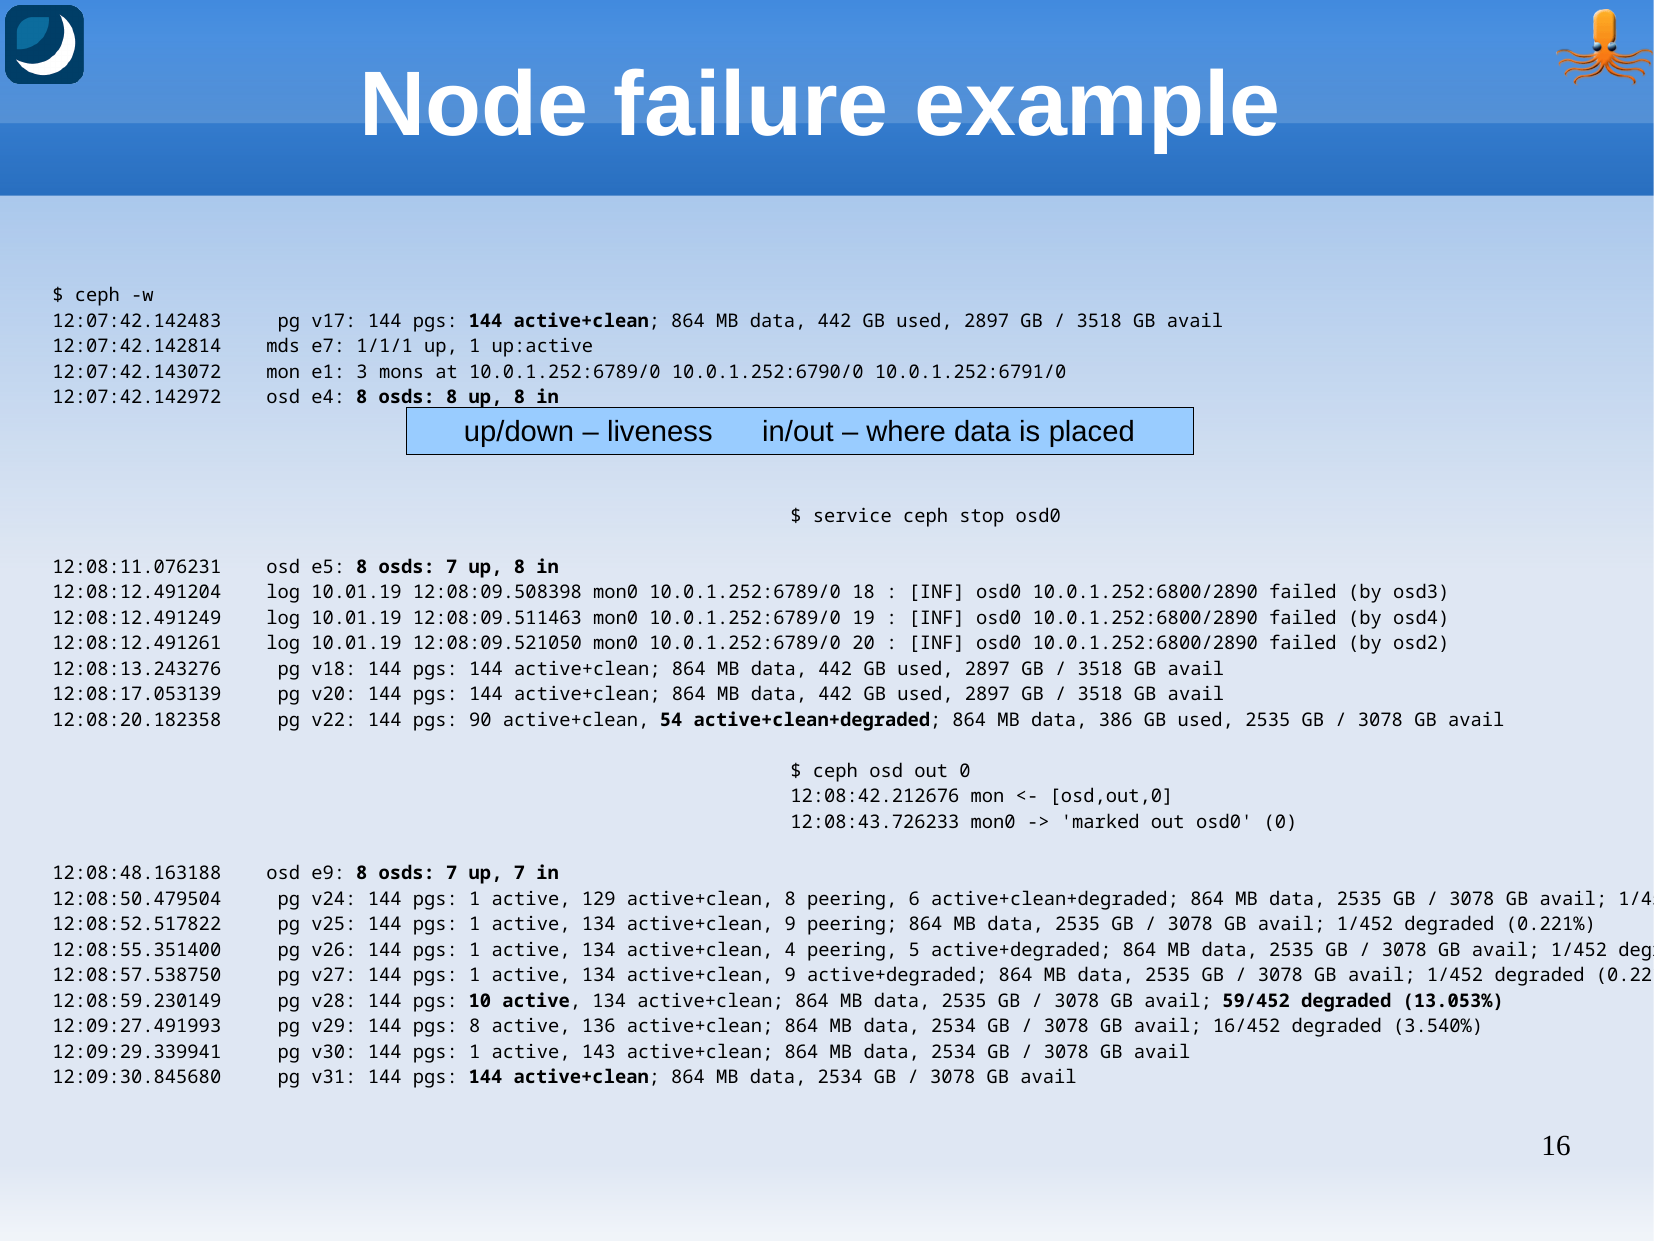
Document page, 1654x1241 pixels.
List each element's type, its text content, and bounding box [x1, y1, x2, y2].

text_box up/down – liveness in/out – where data is placed [406, 407, 1194, 455]
text_box $ ceph -w 12:07:42.142483 pg v17: 144 pgs: 144 active+clean; 864 MB data, 442 GB used, 2897 GB / 3518 GB avail 12:07:42.142814 mds e7: 1/1/1 up, 1 up:active 12:07:42.143072 mon e1: 3 mons at 10.0.1.252:6789/0 10.0.1.252:6790/0 10.0.1.252:6791/0 12:07:42.142972 osd e4: 8 osds: 8 up, 8 in $ service ceph stop osd0 12:08:11.076231 osd e5: 8 osds: 7 up, 8 in 12:08:12.491204 log 10.01.19 12:08:09.508398 mon0 10.0.1.252:6789/0 18 : [INF] osd0 10.0.1.252:6800/2890 failed (by osd3) 12:08:12.491249 log 10.01.19 12:08:09.511463 mon0 10.0.1.252:6789/0 19 : [INF] osd0 10.0.1.252:6800/2890 failed (by osd4) 12:08:12.491261 log 10.01.19 12:08:09.521050 mon0 10.0.1.252:6789/0 20 : [INF] osd0 10.0.1.252:6800/2890 failed (by osd2) 12:08:13.243276 pg v18: 144 pgs: 144 active+clean; 864 MB data, 442 GB used, 2897 GB / 3518 GB avail 12:08:17.053139 pg v20: 144 pgs: 144 active+clean; 864 MB data, 442 GB used, 2897 GB / 3518 GB avail 12:08:20.182358 pg v22: 144 pgs: 90 active+clean, 54 active+clean+degraded; 864 MB data, 386 GB used, 2535 GB / 3078 GB avail $ ceph osd out 0 12:08:42.212676 mon <- [osd,out,0] 12:08:43.726233 mon0 -> 'marked out osd0' (0) 12:08:48.163188 osd e9: 8 osds: 7 up, 7 in 12:08:50.479504 pg v24: 144 pgs: 1 active, 129 active+clean, 8 peering, 6 active+clean+degraded; 864 MB data, 2535 GB / 3078 GB avail; 1/452 degraded (0.221%) 12:08:52.517822 pg v25: 144 pgs: 1 active, 134 active+clean, 9 peering; 864 MB data, 2535 GB / 3078 GB avail; 1/452 degraded (0.221%) 12:08:55.351400 pg v26: 144 pgs: 1 active, 134 active+clean, 4 peering, 5 active+degraded; 864 MB data, 2535 GB / 3078 GB avail; 1/452 degraded (0.221%) 12:08:57.538750 pg v27: 144 pgs: 1 active, 134 active+clean, 9 active+degraded; 864 MB data, 2535 GB / 3078 GB avail; 1/452 degraded (0.221%) 12:08:59.230149 pg v28: 144 pgs: 10 active, 134 active+clean; 864 MB data, 2535 GB / 3078 GB avail; 59/452 degraded (13.053%) 12:09:27.491993 pg v29: 144 pgs: 8 active, 136 active+clean; 864 MB data, 2534 GB / 3078 GB avail; 16/452 degraded (3.540%) 12:09:29.339941 pg v30: 144 pgs: 1 active, 143 active+clean; 864 MB data, 2534 GB / 3078 GB avail 12:09:30.845680 pg v31: 144 pgs: 144 active+clean; 864 MB data, 2534 GB / 3078 GB avail [37, 274, 1654, 1040]
title Node failure example [76, 0, 1565, 208]
picture [0, 0, 1654, 1241]
